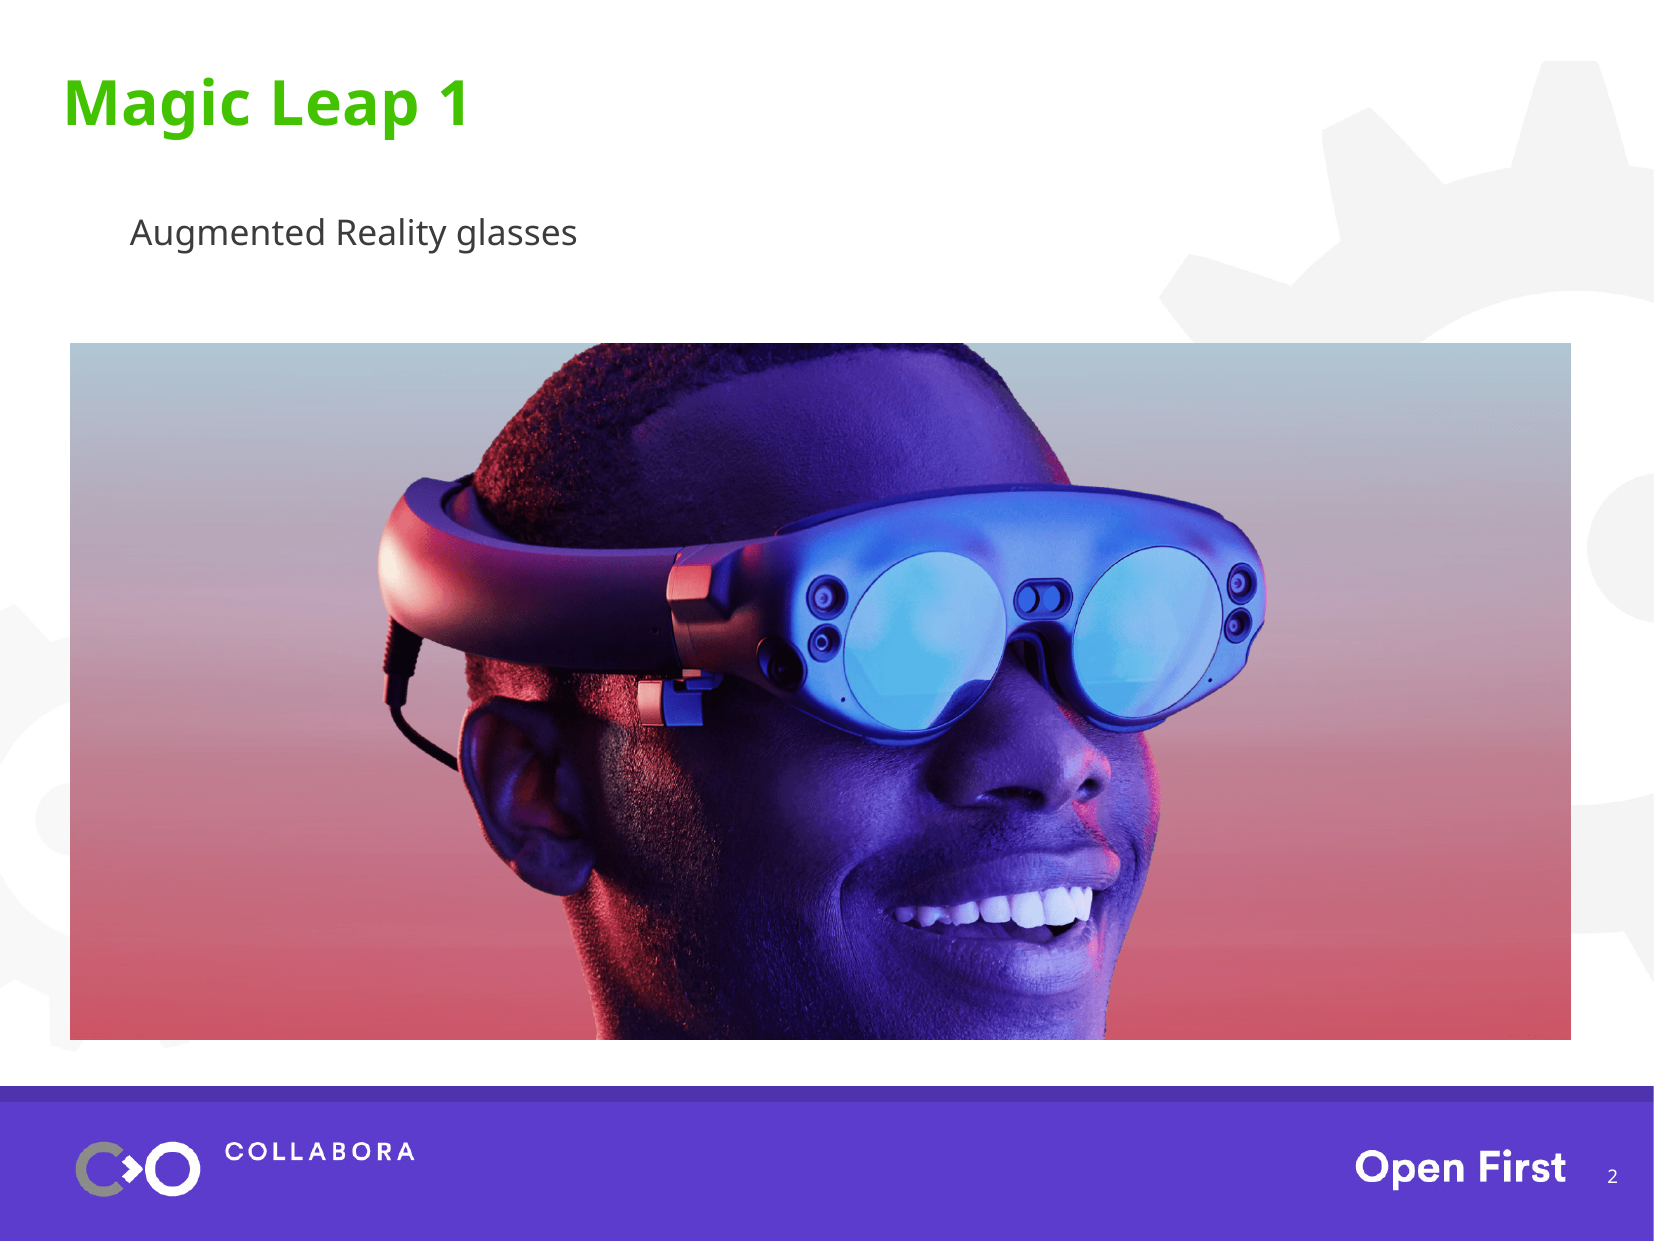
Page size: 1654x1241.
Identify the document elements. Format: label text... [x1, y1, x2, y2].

picture [0, 0, 1654, 1241]
list Augmented Reality glasses [59, 188, 1635, 331]
title Magic Leap 1 [62, 62, 1638, 138]
